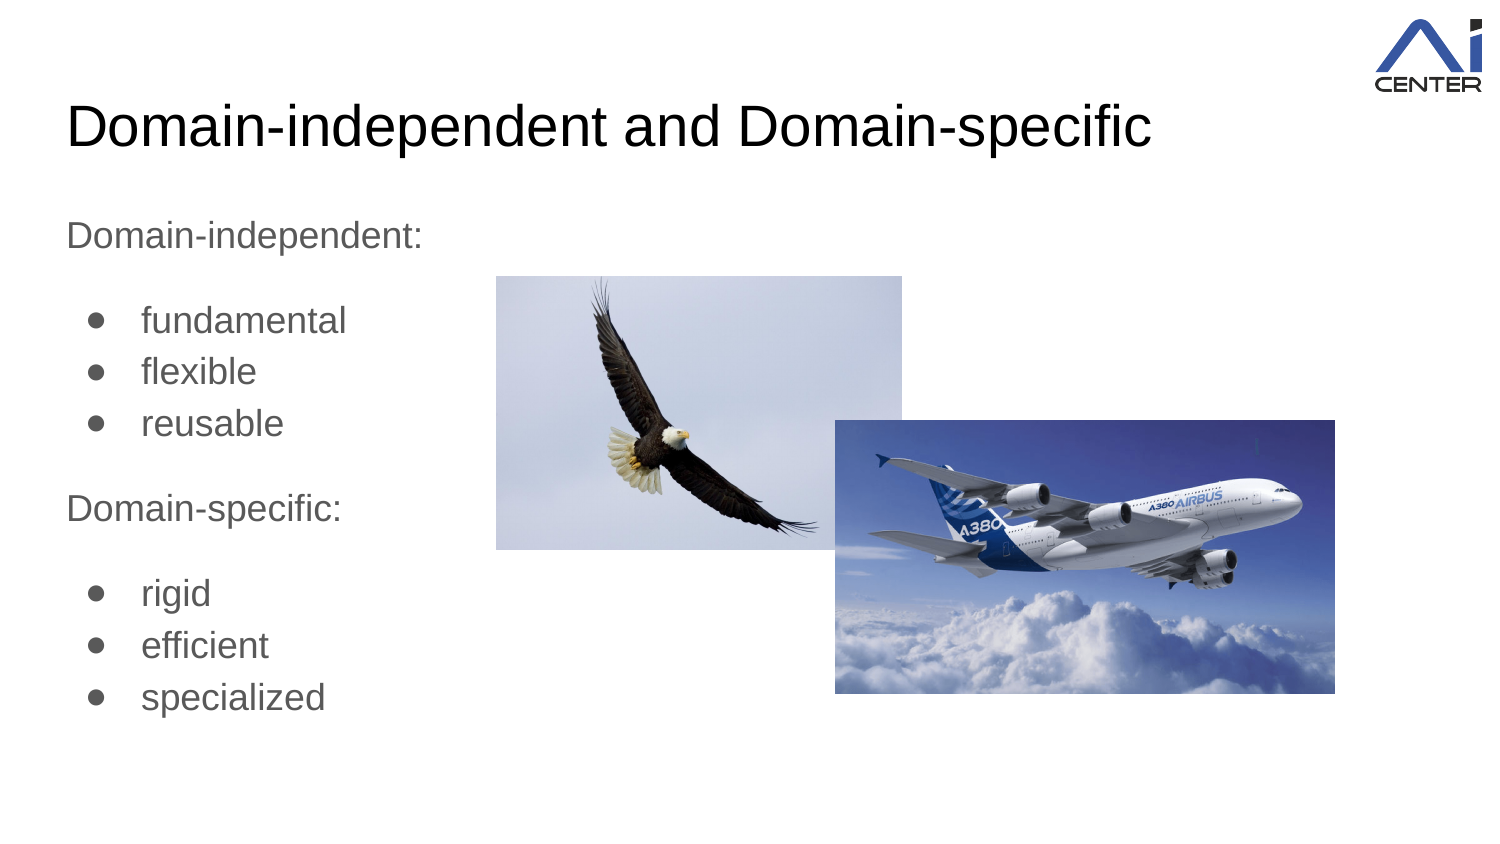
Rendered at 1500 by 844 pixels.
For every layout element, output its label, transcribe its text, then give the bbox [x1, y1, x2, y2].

picture [496, 276, 1335, 694]
title Domain-independent and Domain-specific [51, 72, 1449, 167]
picture [1375, 19, 1482, 92]
list Domain-independent: fundamental flexible reusable Domain-specific: rigid efficient specialized [51, 189, 1449, 750]
